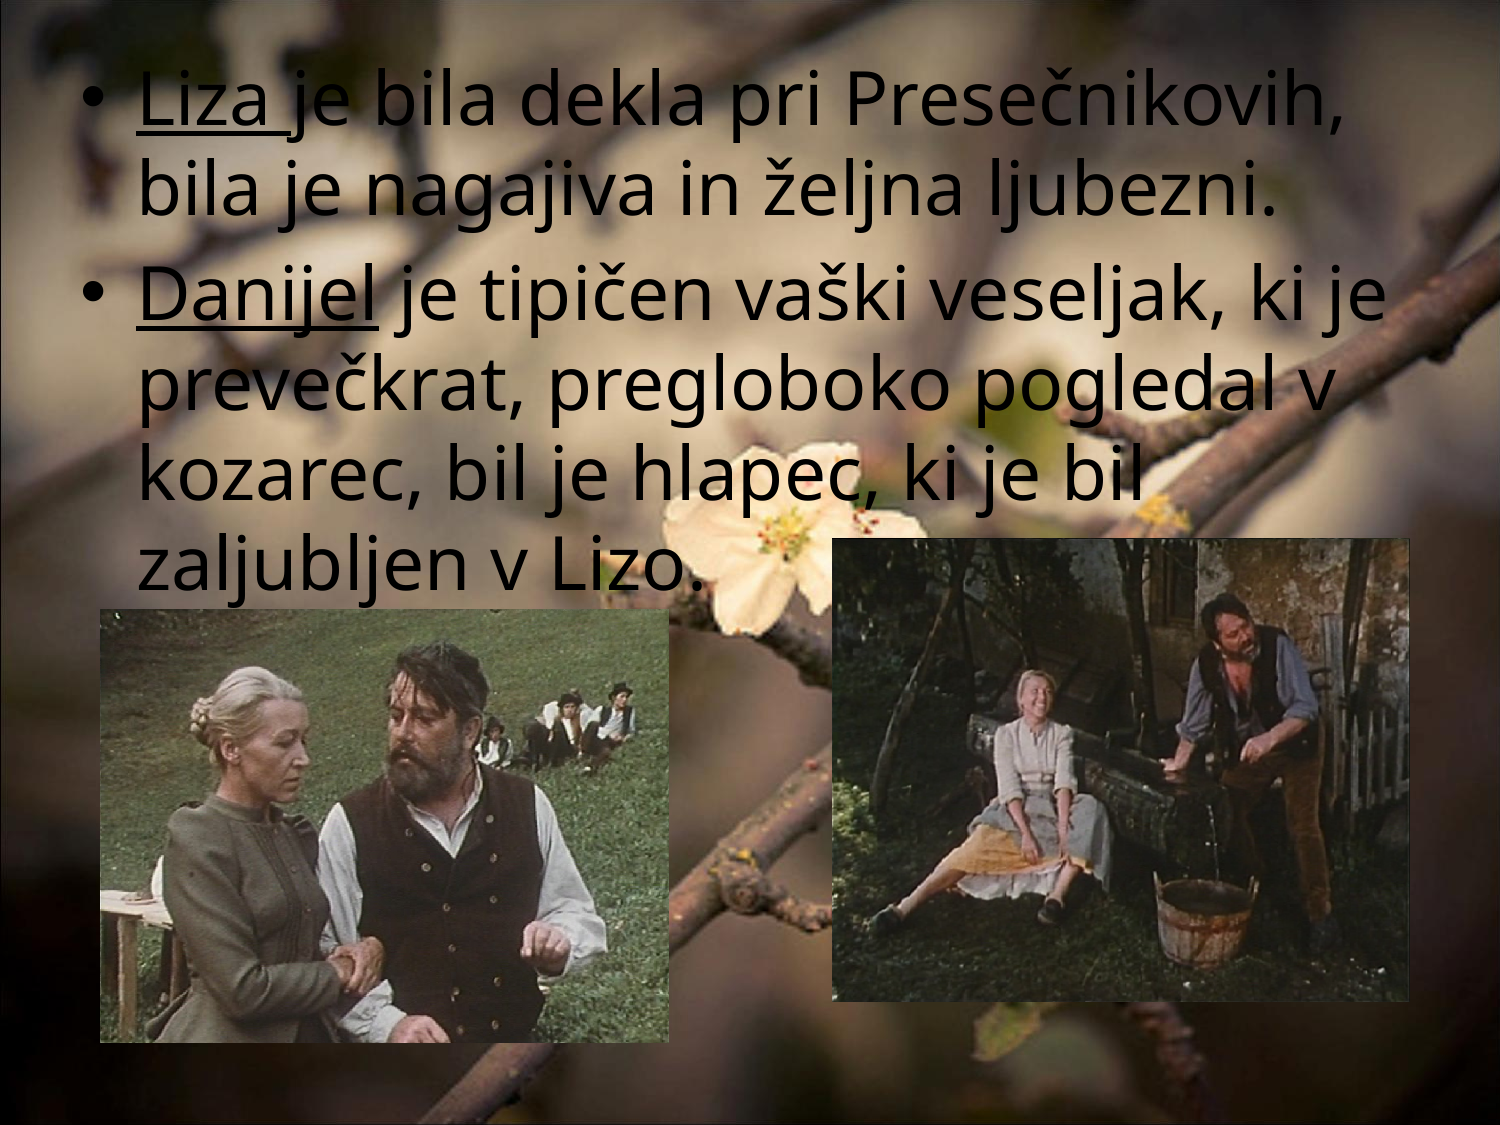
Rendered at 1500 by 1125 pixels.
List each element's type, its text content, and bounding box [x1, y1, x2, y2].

list Liza je bila dekla pri Presečnikovih, bila je nagajiva in željna ljubezni. Danijel je tipičen vaški veseljak, ki je prevečkrat, pregloboko pogledal v kozarec, bil je hlapec, ki je bil zaljubljen v Lizo. [64, 42, 1415, 786]
picture [0, 0, 1500, 1125]
